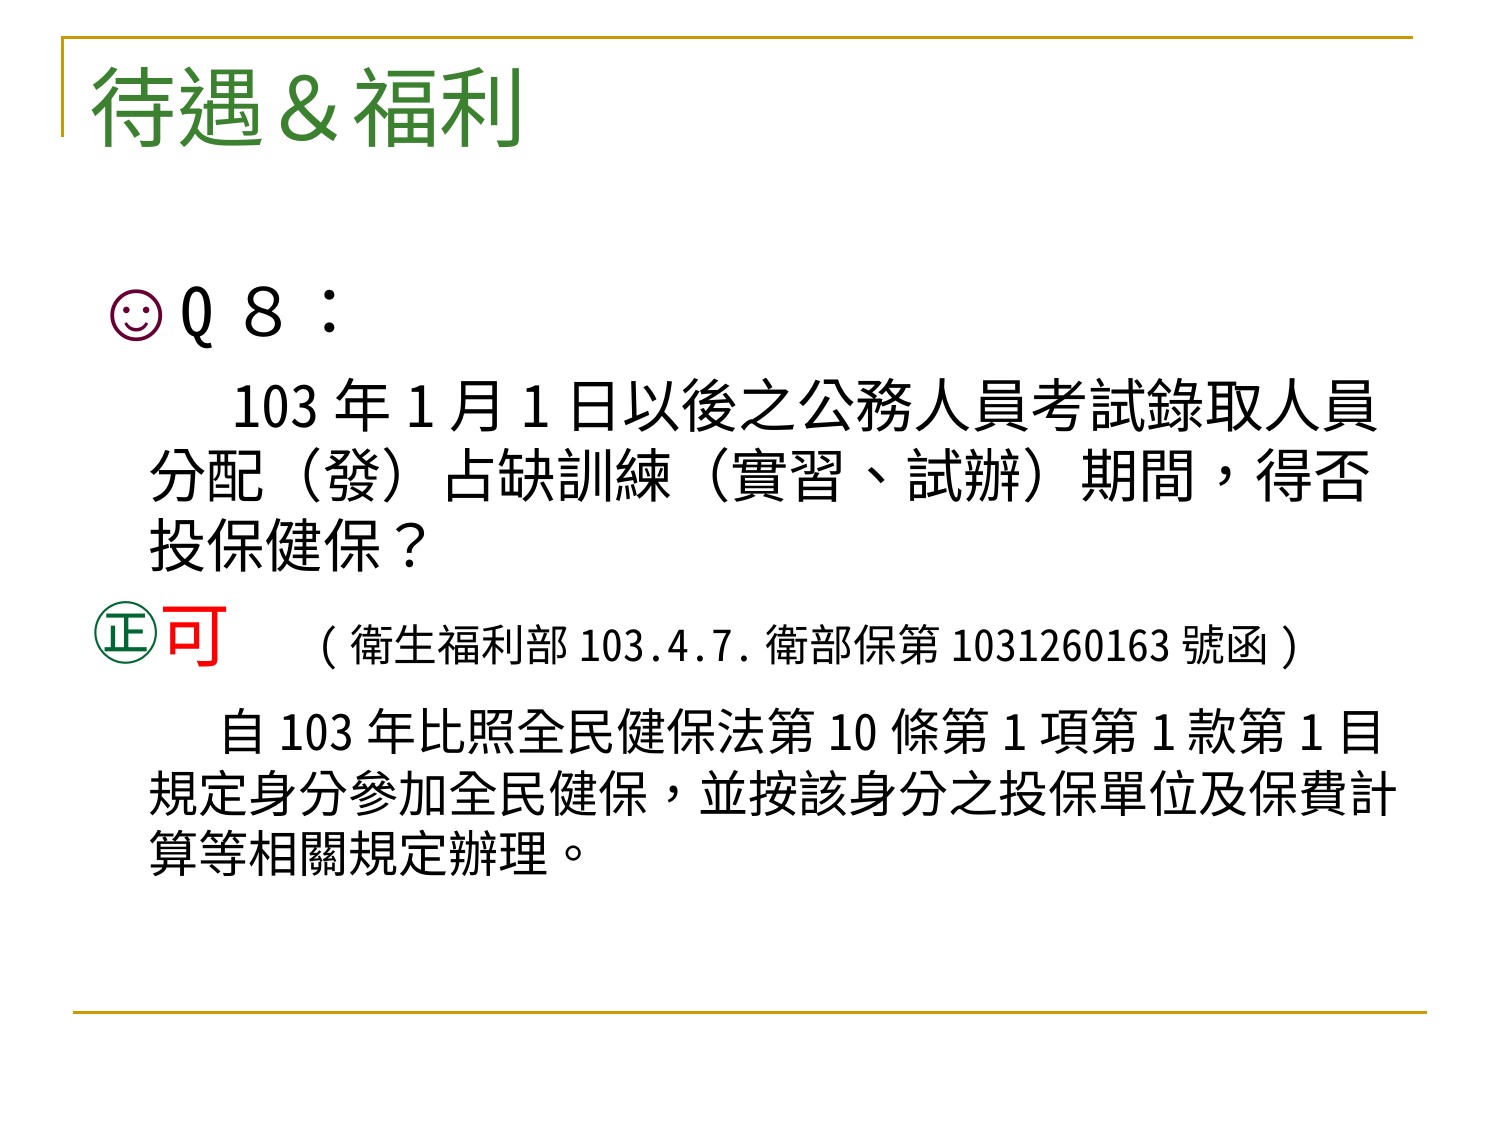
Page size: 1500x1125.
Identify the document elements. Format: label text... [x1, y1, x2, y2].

list Q８： 103年1月1日以後之公務人員考試錄取人員分配（發）占缺訓練（實習、試辦）期間，得否投保健保？ 可 (衛生福利部103.4.7.衛部保第1031260163號函) 自103年比照全民健保法第10條第1項第1款第1目規定身分參加全民健保，並按該身分之投保單位及保費計算等相關規定辦理。 [77, 262, 1428, 1005]
title 待遇＆福利 [75, 45, 1426, 233]
